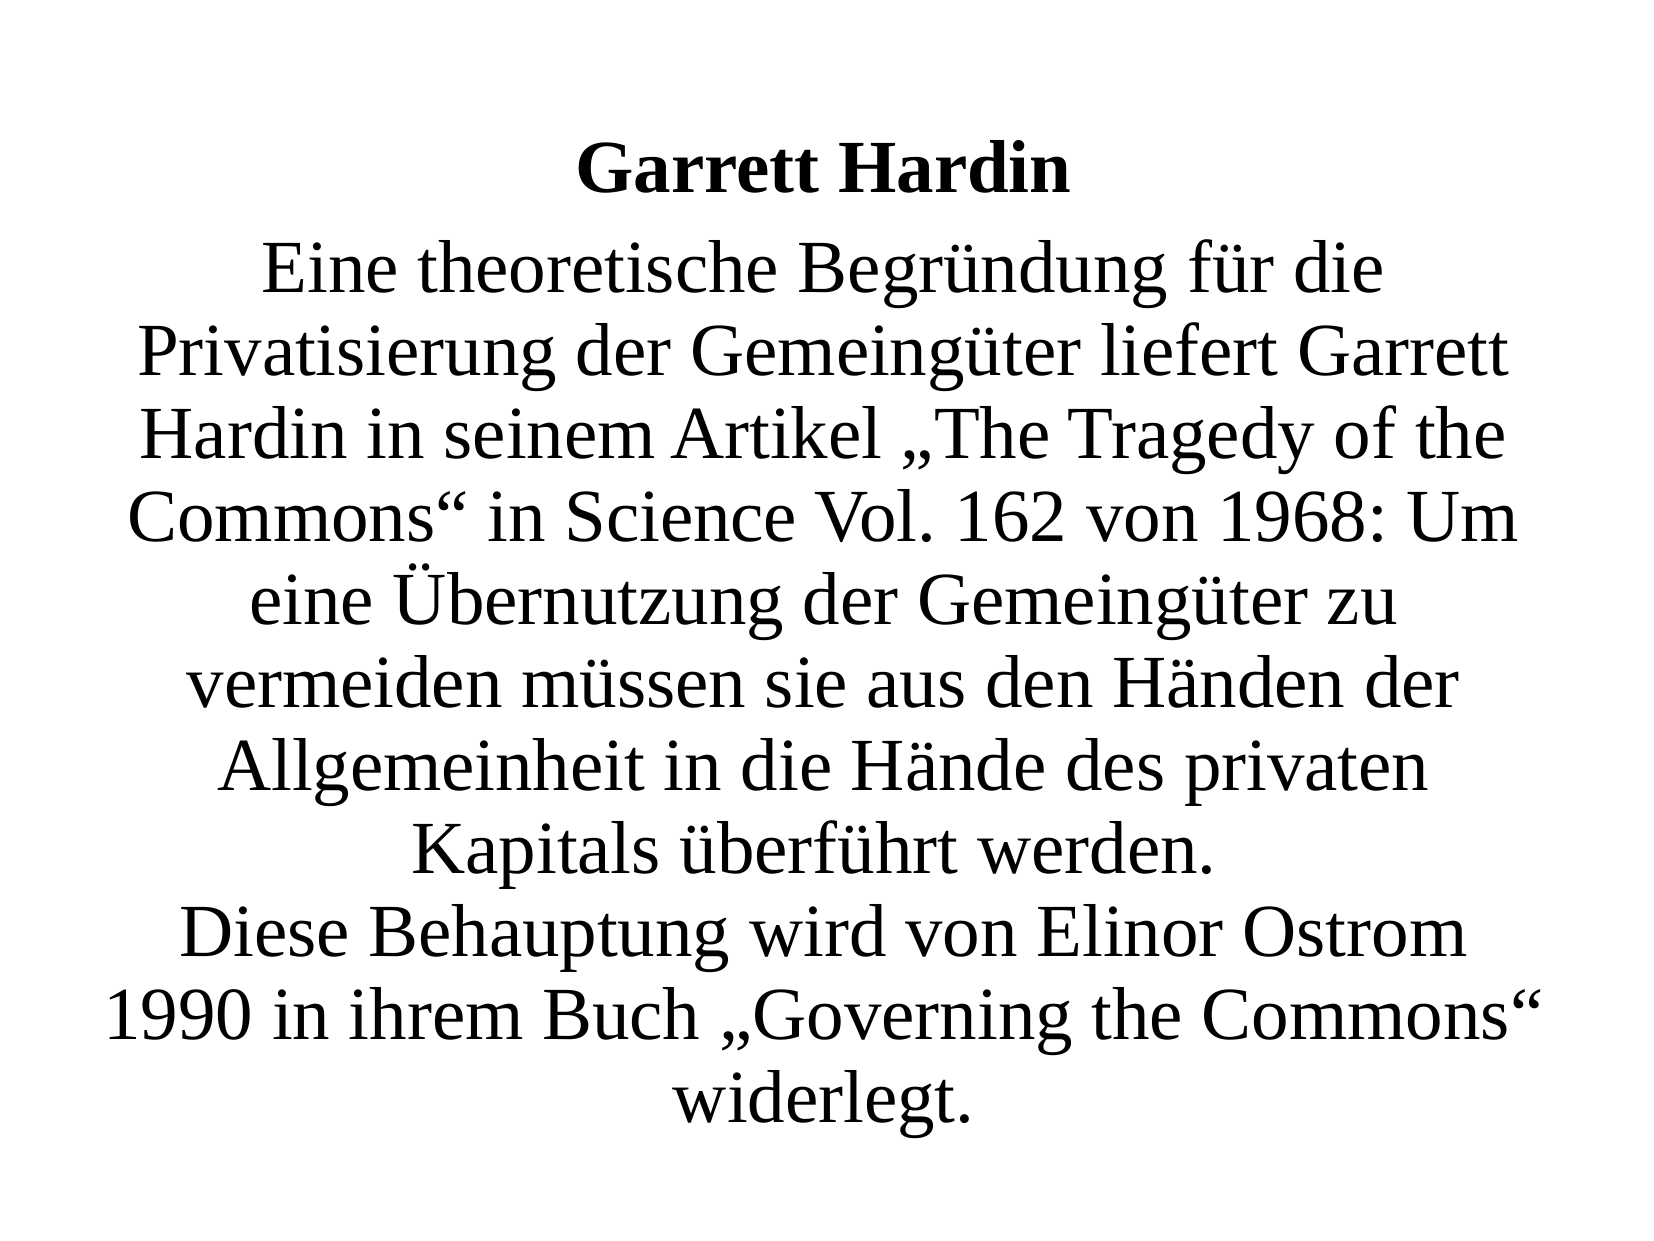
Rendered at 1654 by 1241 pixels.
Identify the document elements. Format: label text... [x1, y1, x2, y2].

text_box Garrett Hardin Eine theoretische Begründung für die Privatisierung der Gemeingüter liefert Garrett Hardin in seinem Artikel „The Tragedy of the Commons“ in Science Vol. 162 von 1968: Um eine Übernutzung der Gemeingüter zu vermeiden müssen sie aus den Händen der Allgemeinheit in die Hände des privaten Kapitals überführt werden. Diese Behauptung wird von Elinor Ostrom 1990 in ihrem Buch „Governing the Commons“ widerlegt. [88, 118, 1565, 1147]
